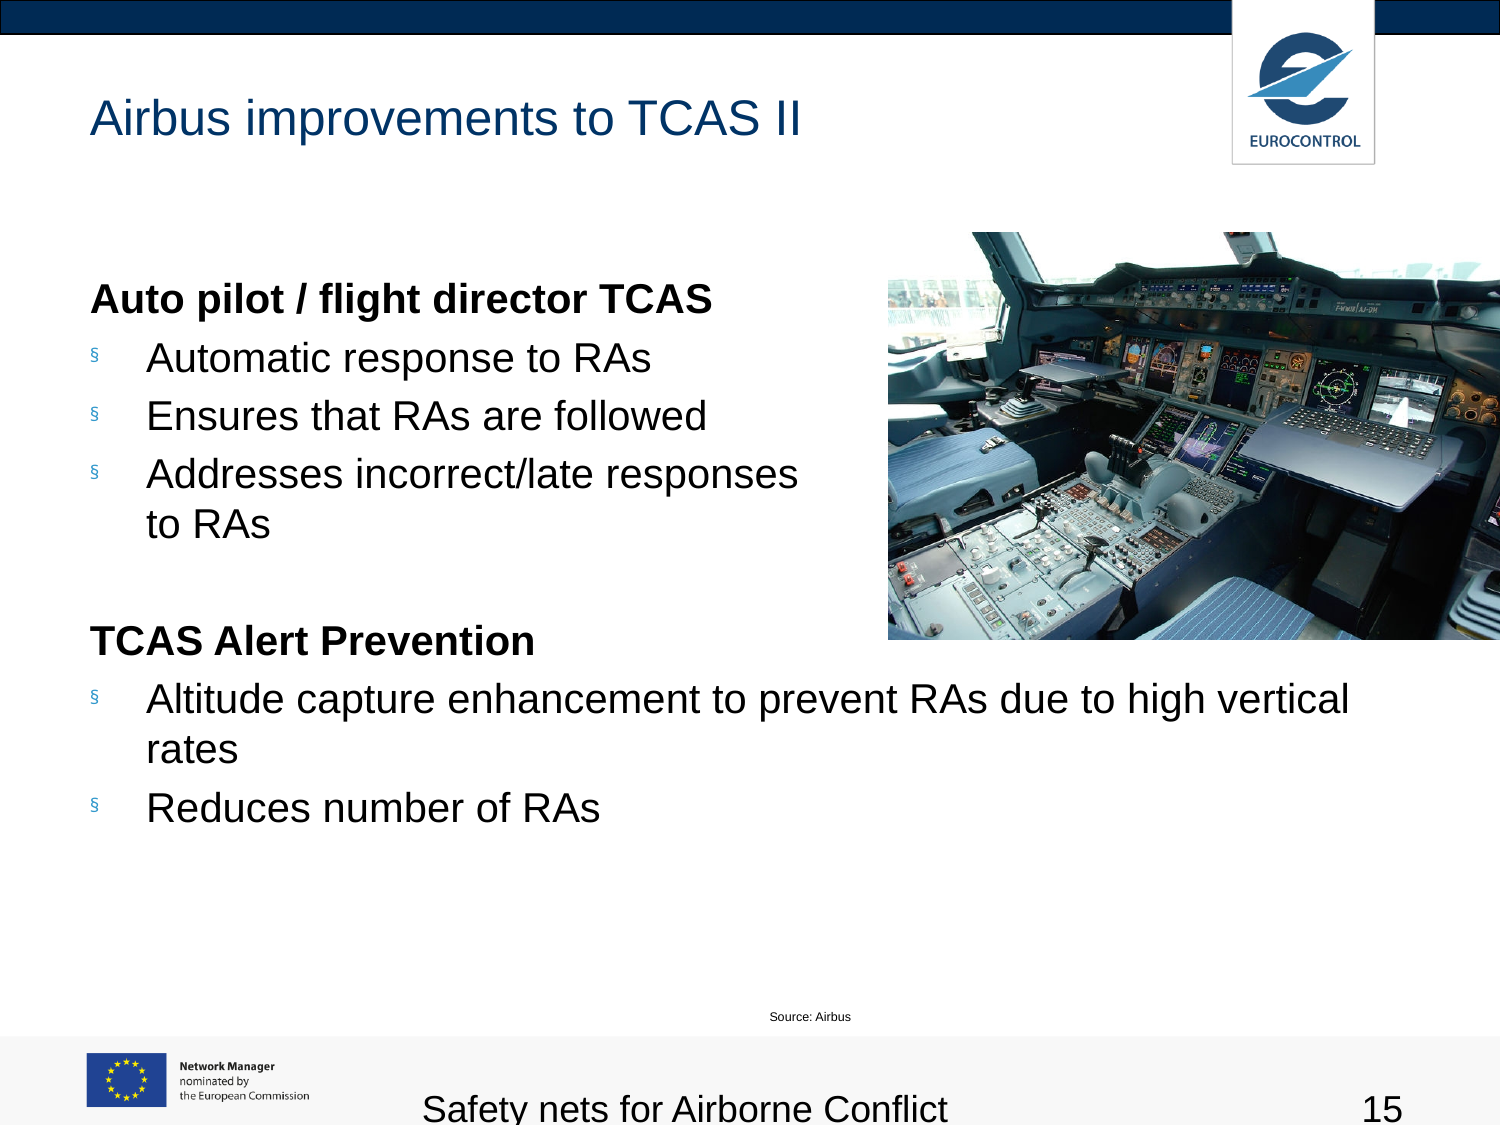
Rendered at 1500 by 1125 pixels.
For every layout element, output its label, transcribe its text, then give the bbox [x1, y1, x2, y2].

title Airbus improvements to TCAS II [75, 78, 1197, 206]
picture [888, 232, 1500, 640]
picture [85, 1051, 310, 1108]
footer Safety nets for Airborne Conflict [407, 1078, 1092, 1123]
slide_number <number> [1346, 1078, 1425, 1123]
picture [1224, 0, 1382, 172]
text_box Source: Airbus [754, 1001, 1217, 1031]
list Auto pilot / flight director TCAS Automatic response to RAs Ensures that RAs are followed Addresses incorrect/late responses to RAs TCAS Alert Prevention Altitude capture enhancement to prevent RAs due to high vertical rates Reduces number of RAs [75, 264, 1425, 1004]
